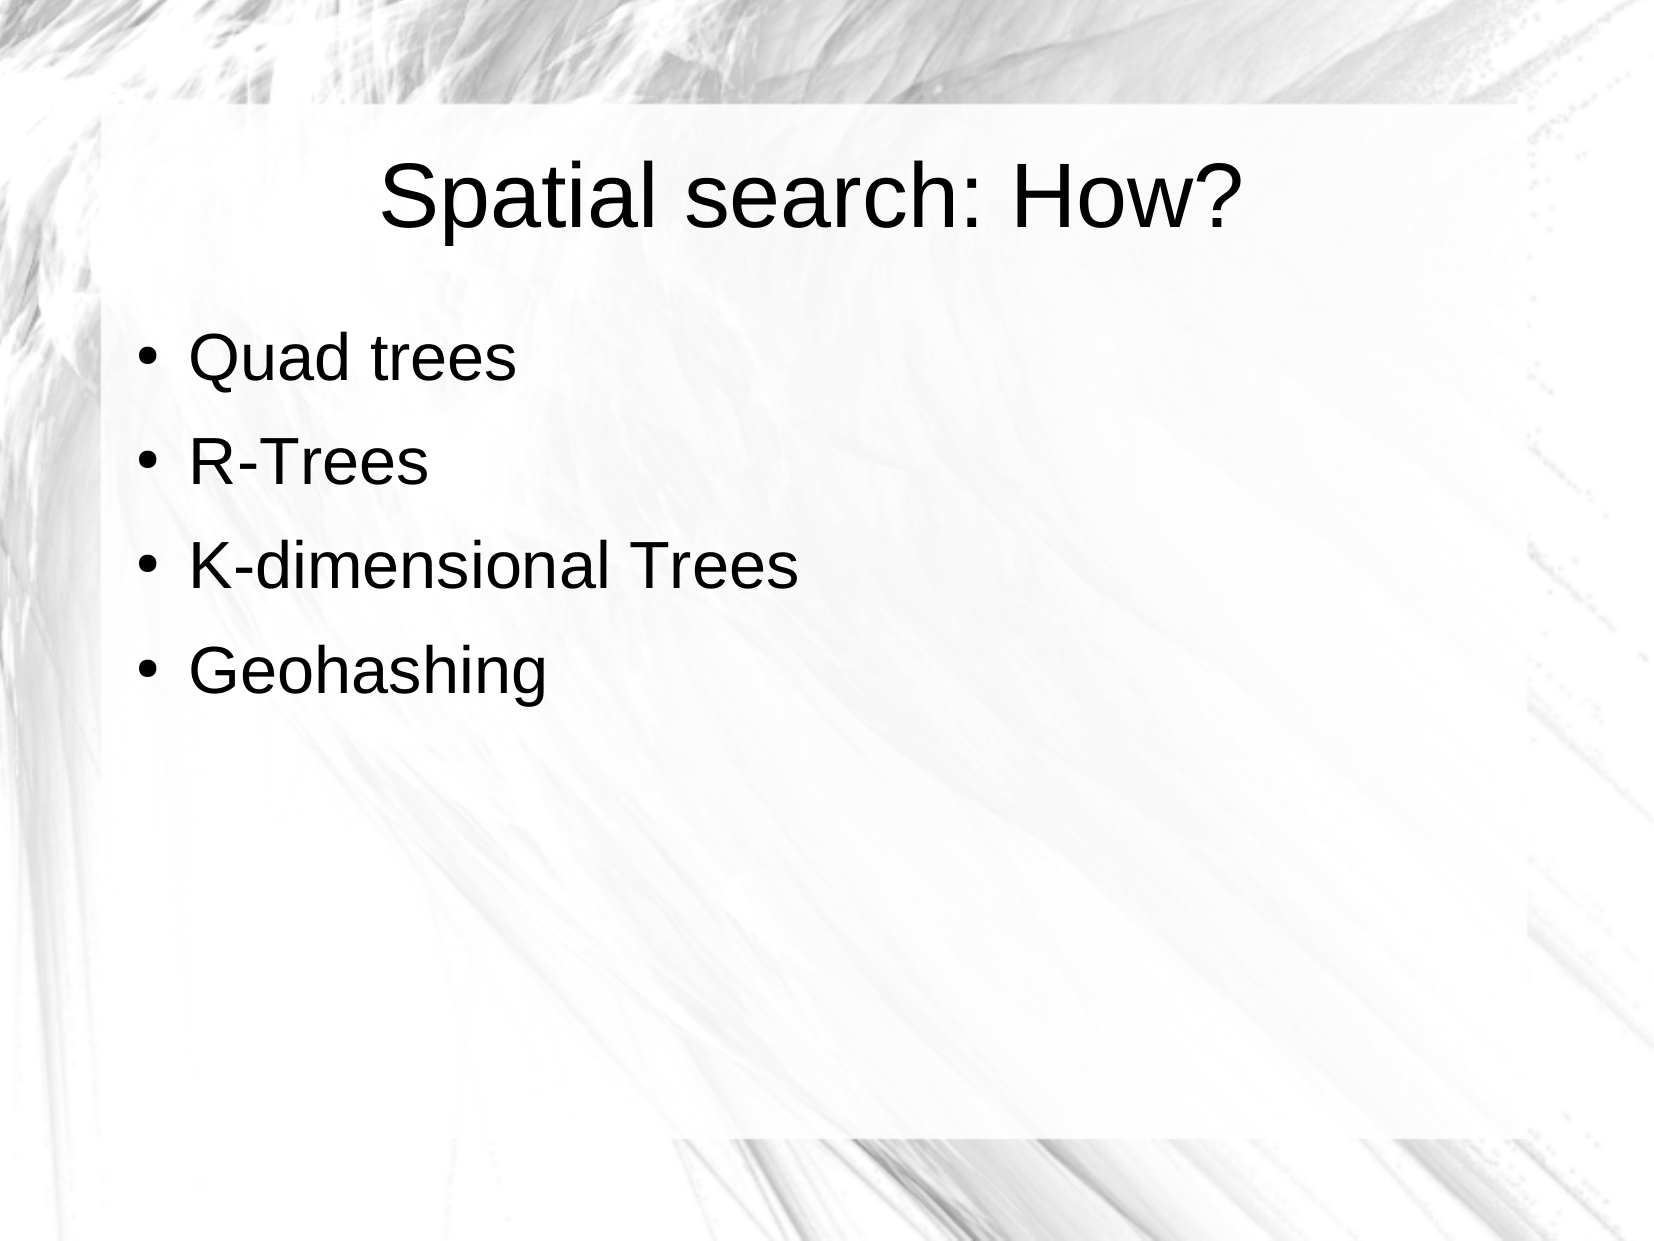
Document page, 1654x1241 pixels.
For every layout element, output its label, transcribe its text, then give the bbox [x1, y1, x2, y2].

list Quad trees R-Trees K-dimensional Trees Geohashing [118, 319, 1571, 931]
picture [0, 0, 1654, 1241]
title Spatial search: How? [118, 119, 1506, 273]
